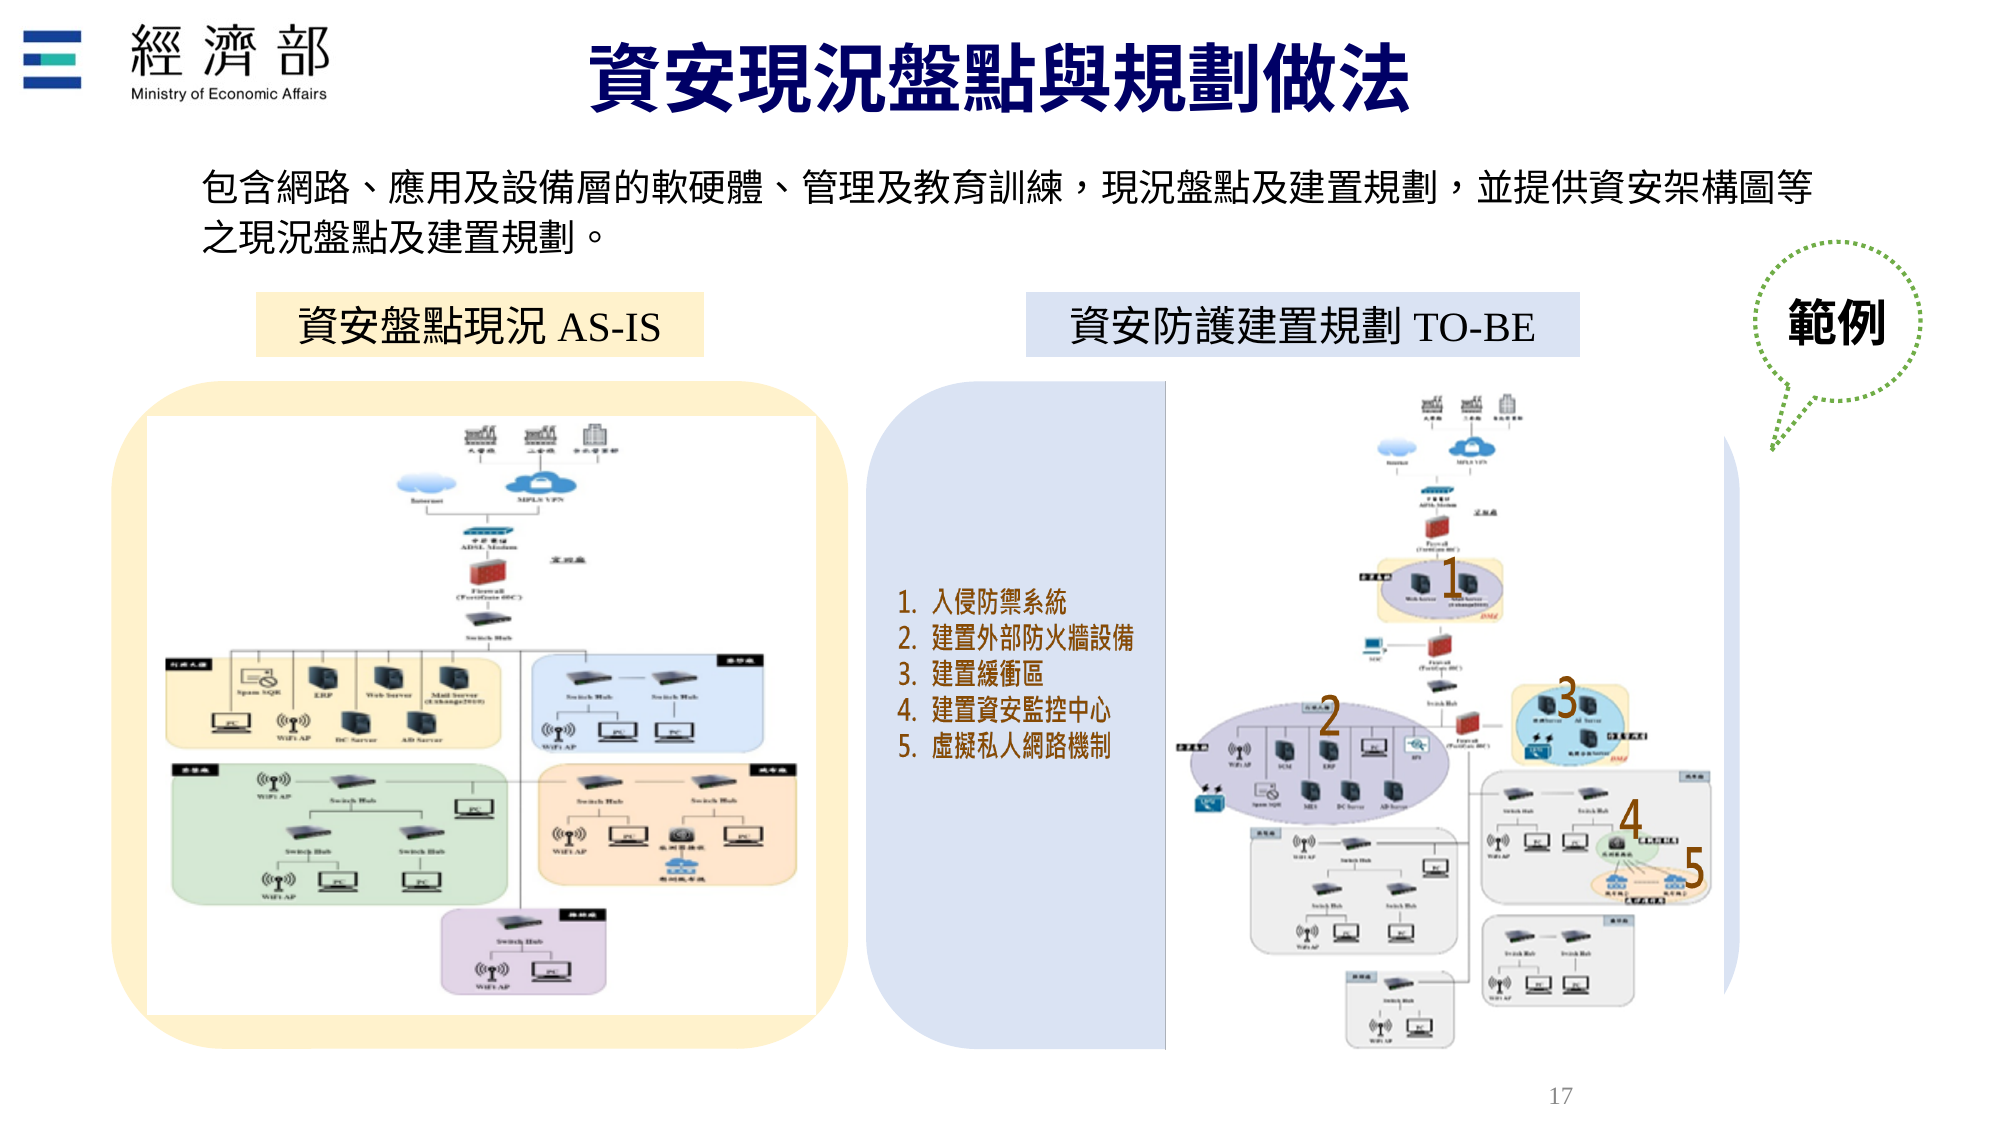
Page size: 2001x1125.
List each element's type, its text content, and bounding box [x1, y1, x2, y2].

text_box 資安現況盤點與規劃做法 [99, 23, 1900, 143]
text_box 包含網路、應用及設備層的軟硬體、管理及教育訓練，現況盤點及建置規劃，並提供資安架構圖等之現況盤點及建置規劃。 [186, 152, 1864, 267]
text_box [1730, 447, 1740, 984]
text_box [111, 381, 849, 1049]
text_box 資安防護建置規劃TO-BE [1026, 292, 1580, 357]
text_box 範例 [1755, 245, 1921, 452]
text_box 16 [1533, 1065, 2000, 1125]
text_box [866, 444, 877, 986]
picture [147, 416, 817, 1015]
picture [877, 381, 1730, 1050]
text_box 資安盤點現況AS-IS [256, 292, 704, 357]
